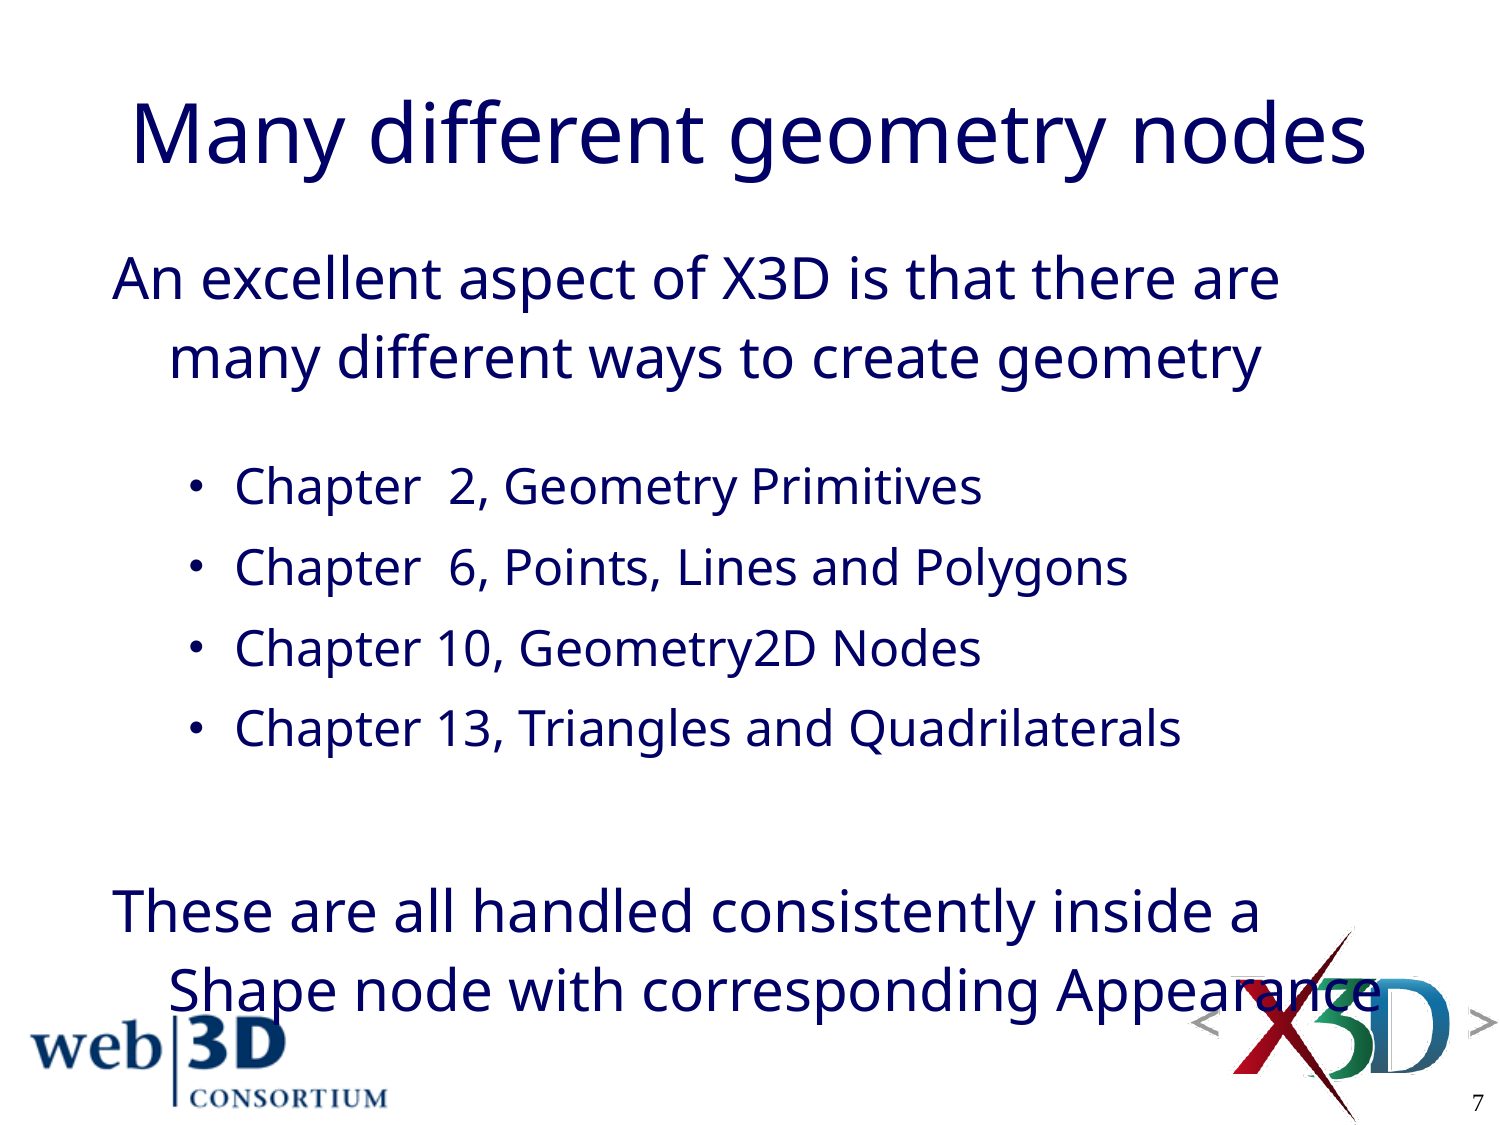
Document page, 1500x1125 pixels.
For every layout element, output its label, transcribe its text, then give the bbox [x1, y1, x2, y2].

picture [1206, 996, 1221, 1007]
picture [1359, 986, 1375, 992]
picture [1262, 996, 1277, 1007]
title Many different geometry nodes [112, 37, 1388, 226]
picture [244, 998, 259, 1007]
picture [1187, 926, 1500, 1125]
picture [12, 998, 413, 1118]
list An excellent aspect of X3D is that there are many different ways to create geometry Chapter 2, Geometry Primitives Chapter 6, Points, Lines and Polygons Chapter 10, Geometry2D Nodes Chapter 13, Triangles and Quadrilaterals These are all handled consistently inside a Shape node with corresponding Appearance [112, 237, 1388, 986]
picture [279, 998, 296, 1007]
picture [398, 998, 413, 1007]
